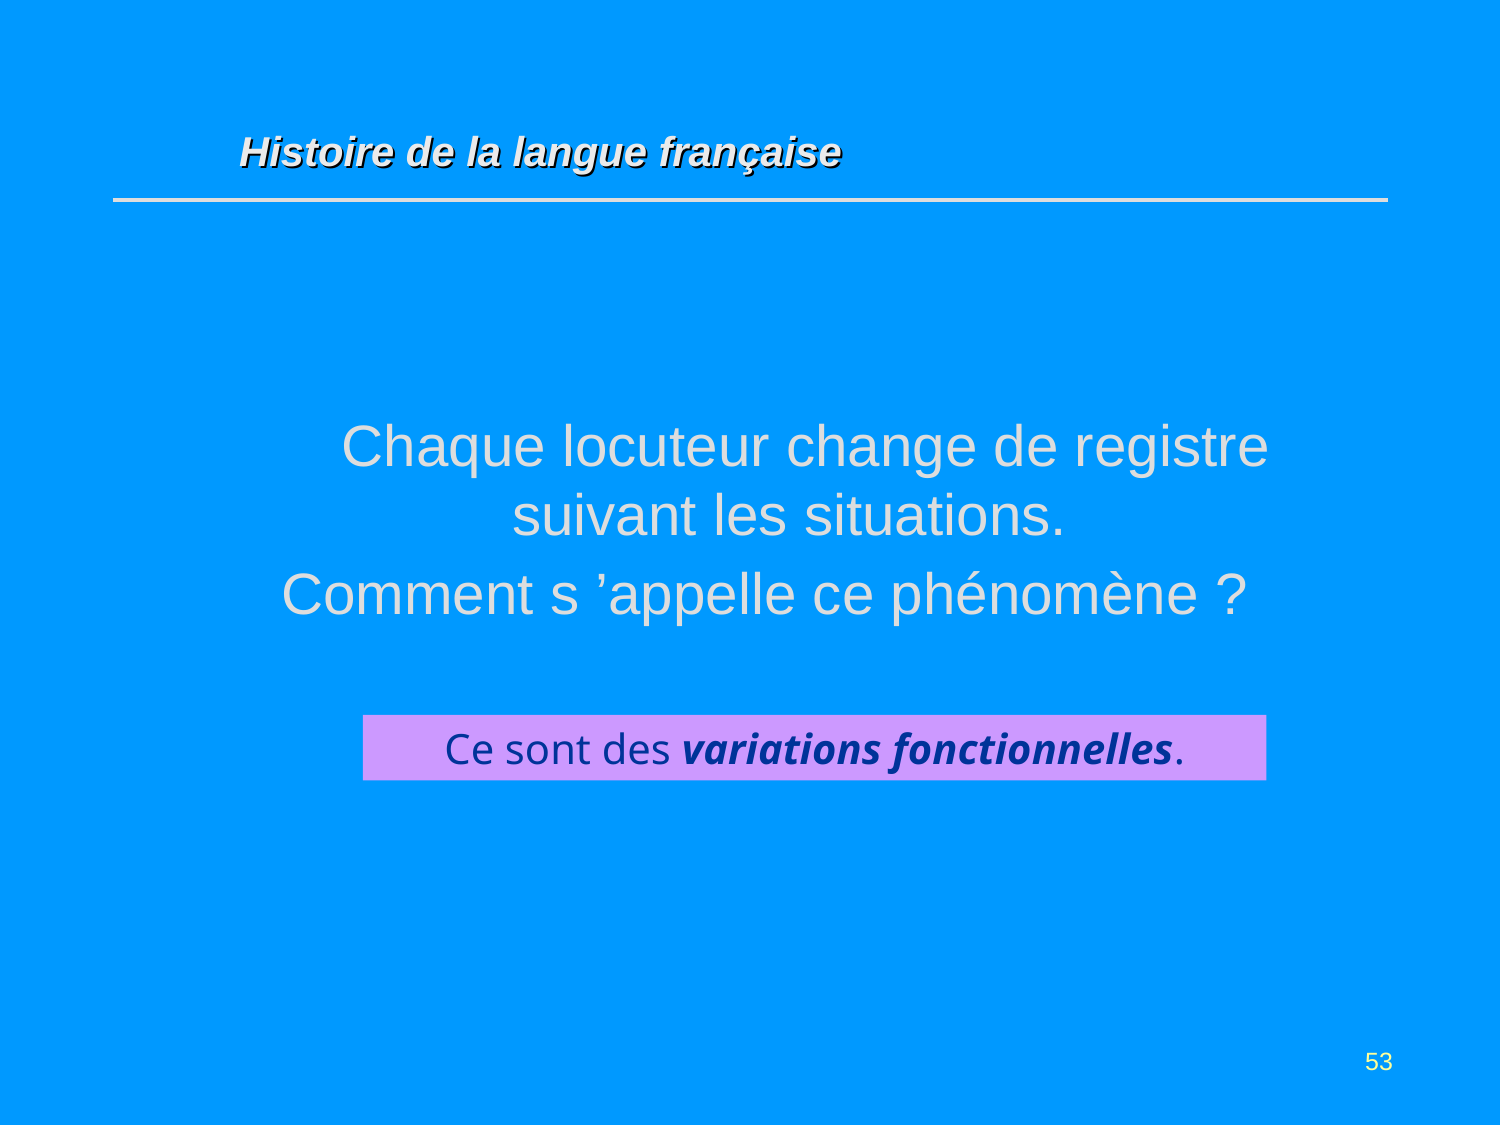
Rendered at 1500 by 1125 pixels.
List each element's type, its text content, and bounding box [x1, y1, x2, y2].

text_box Histoire de la langue française [224, 116, 858, 183]
text_box Ce sont des variations fonctionnelles. [362, 714, 1267, 781]
text_box Chaque locuteur change de registre suivant les situations. Comment s ’appelle ce phénomène ? [237, 399, 1375, 636]
